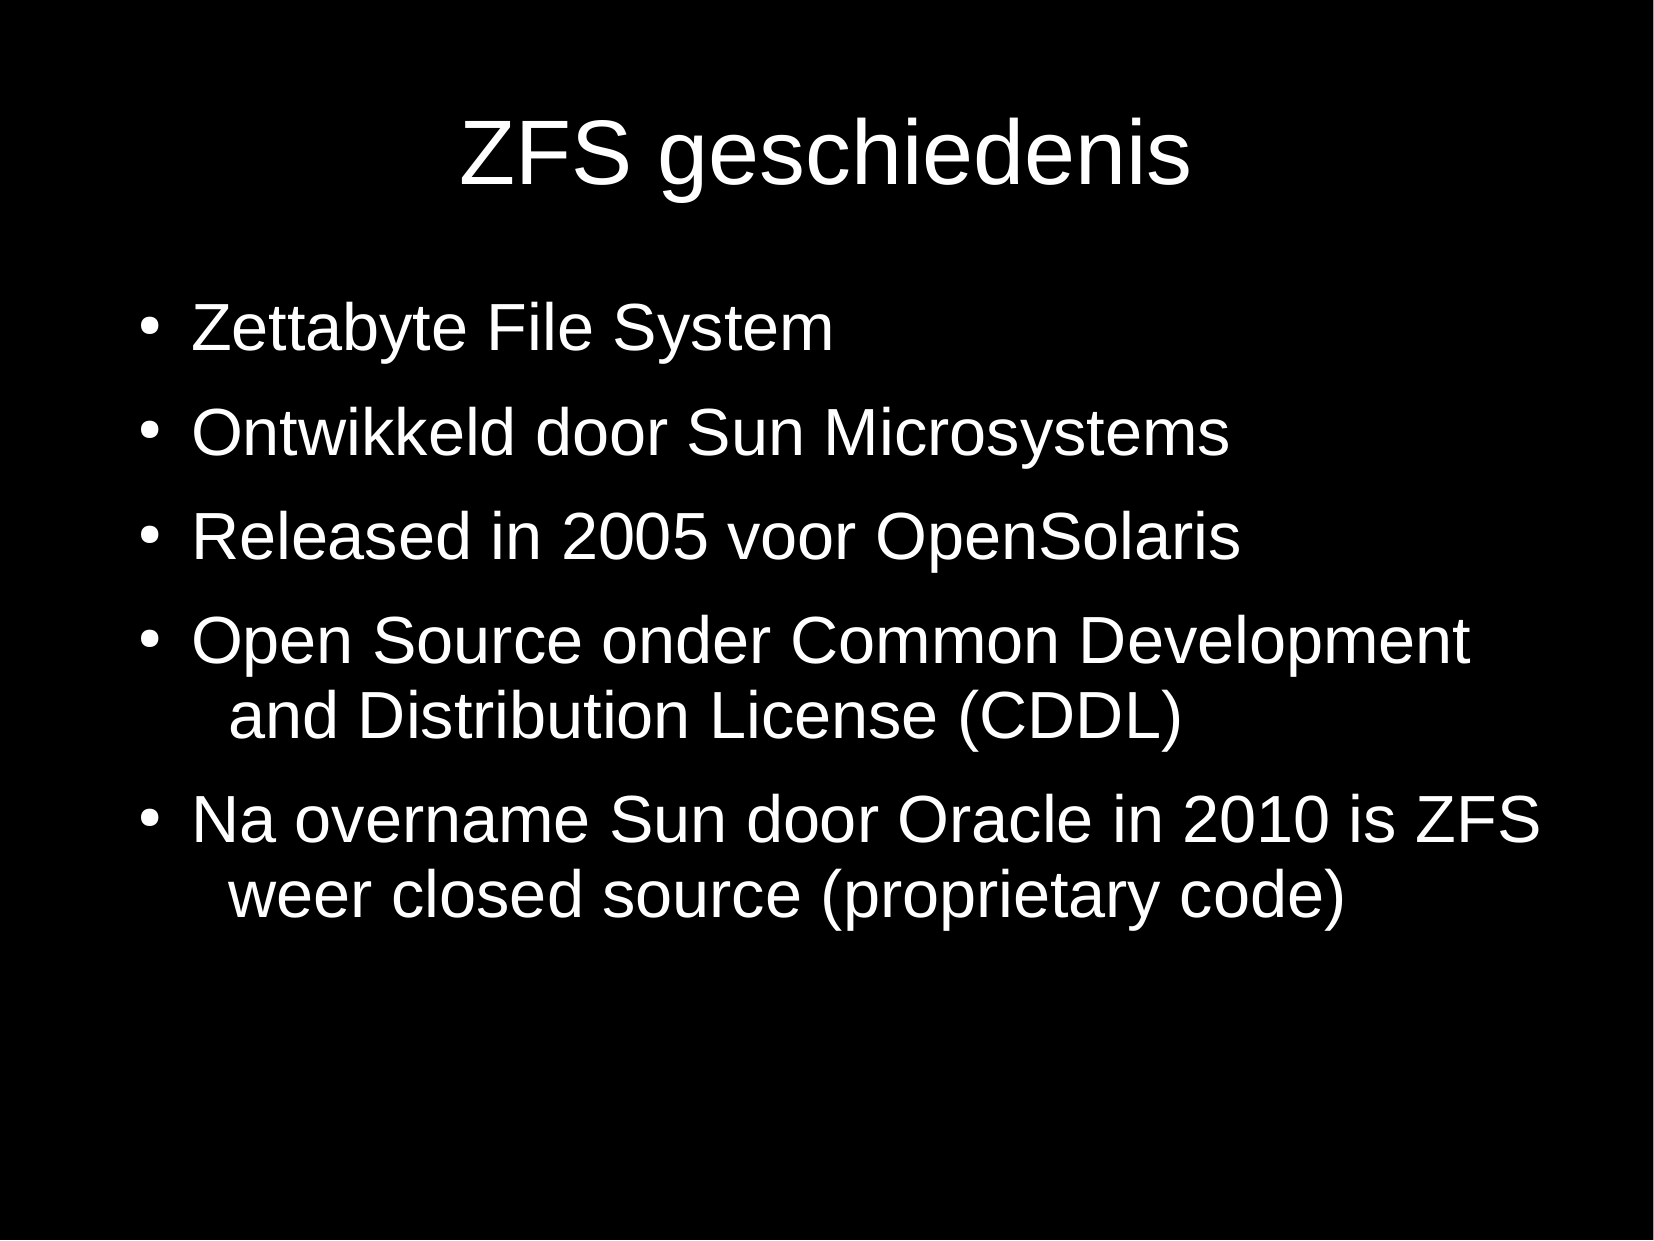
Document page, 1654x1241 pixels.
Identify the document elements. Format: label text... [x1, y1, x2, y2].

title ZFS geschiedenis [82, 49, 1571, 257]
list Zettabyte File System Ontwikkeld door Sun Microsystems Released in 2005 voor OpenSolaris Open Source onder Common Development and Distribution License (CDDL) Na overname Sun door Oracle in 2010 is ZFS weer closed source (proprietary code) [82, 290, 1571, 1010]
